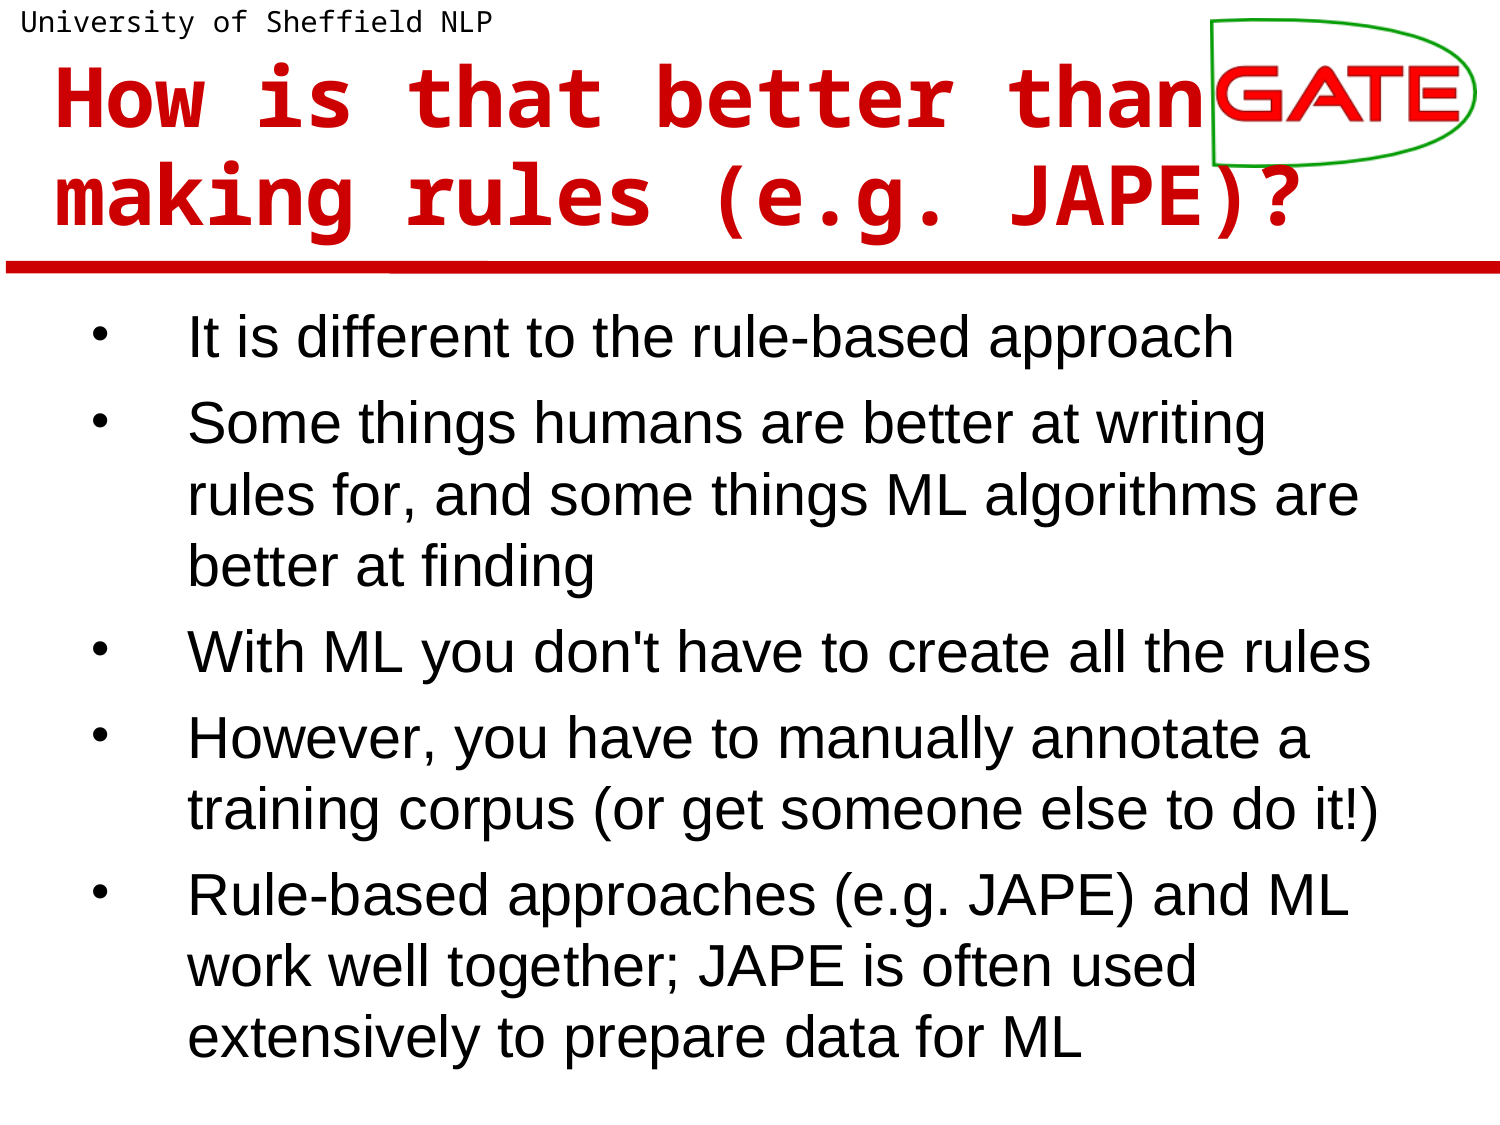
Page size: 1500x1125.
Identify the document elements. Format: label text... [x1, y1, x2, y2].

picture [1210, 18, 1477, 168]
list It is different to the rule-based approach Some things humans are better at writing rules for, and some things ML algorithms are better at finding With ML you don't have to create all the rules However, you have to manually annotate a training corpus (or get someone else to do it!) Rule-based approaches (e.g. JAPE) and ML work well together; JAPE is often used extensively to prepare data for ML [75, 290, 1425, 1093]
title How is that better than making rules (e.g. JAPE)? [41, 37, 1391, 254]
